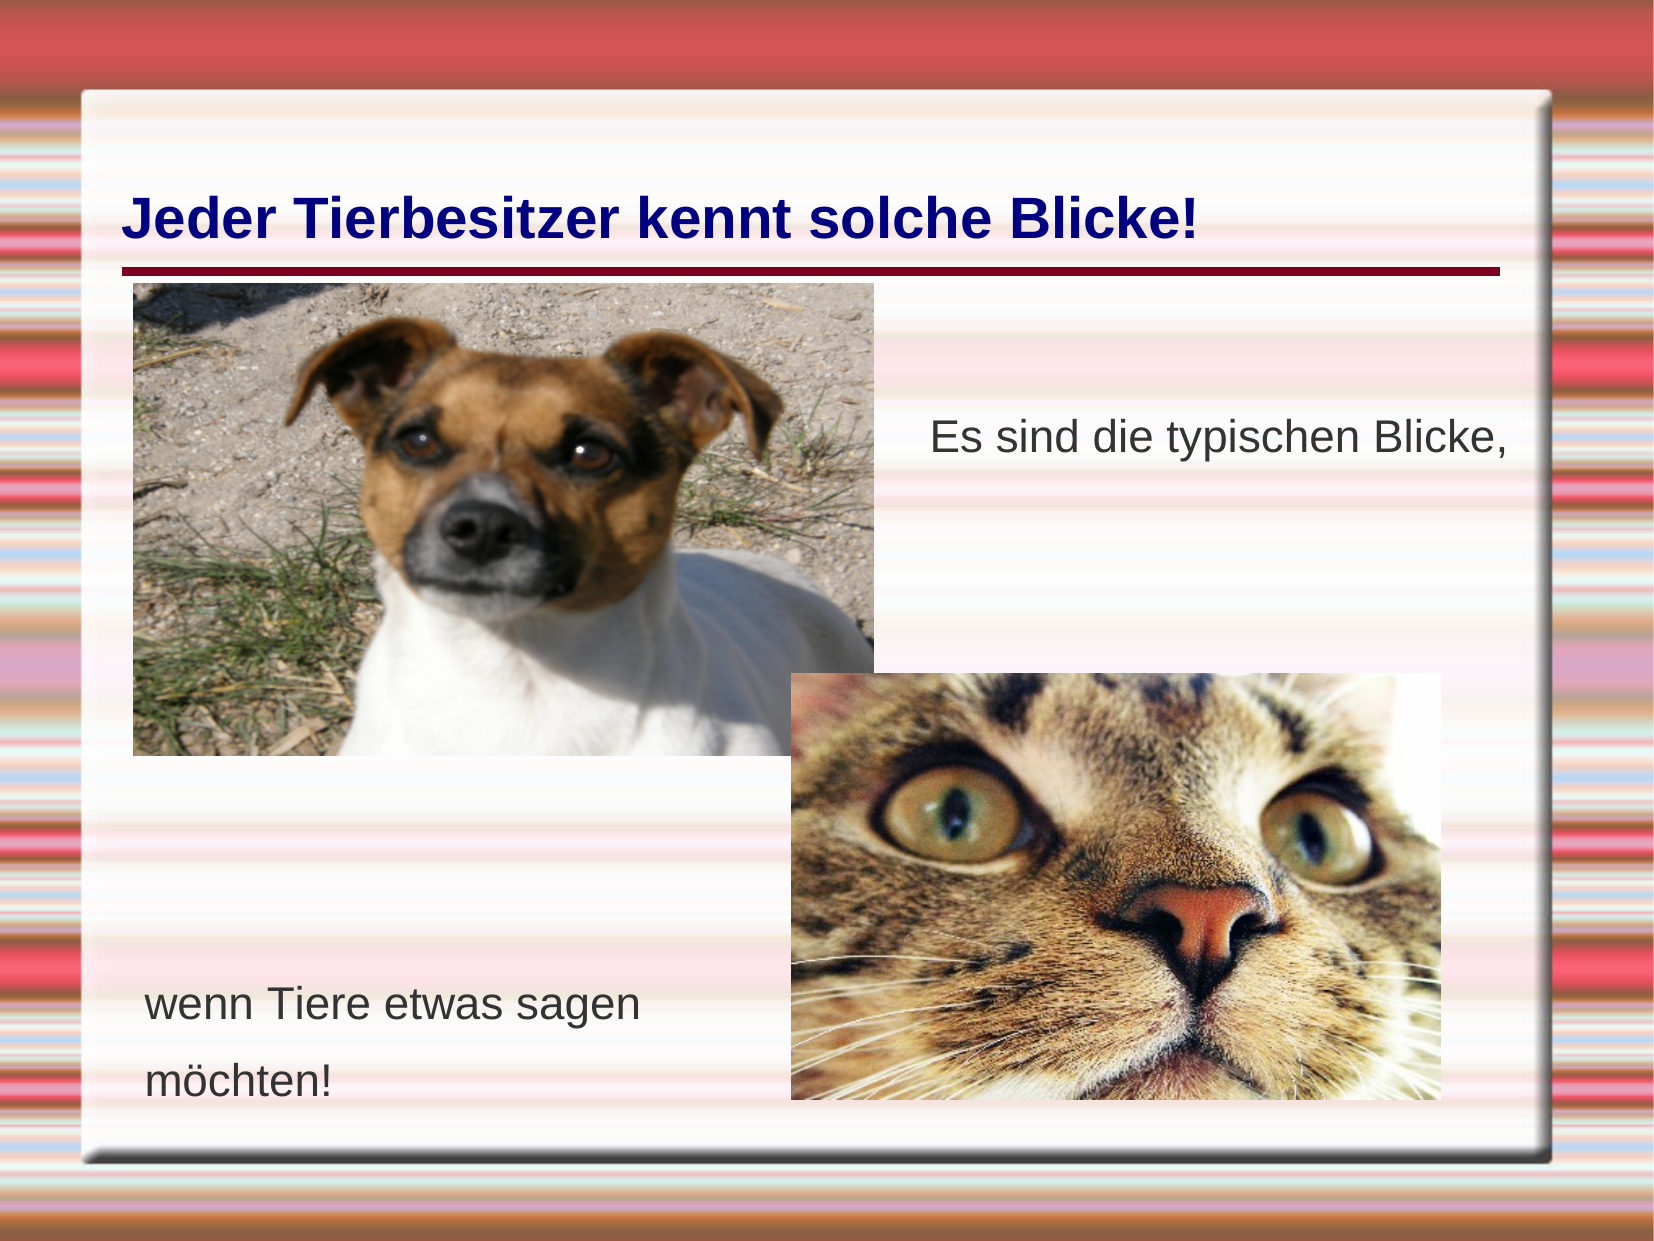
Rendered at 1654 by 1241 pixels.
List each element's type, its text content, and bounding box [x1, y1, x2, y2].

title Jeder Tierbesitzer kennt solche Blicke! [121, 114, 1534, 322]
picture [0, 0, 1654, 1241]
text_box Es sind die typischen Blicke, [885, 377, 1524, 521]
text_box wenn Tiere etwas sagen möchten! [129, 944, 792, 1088]
